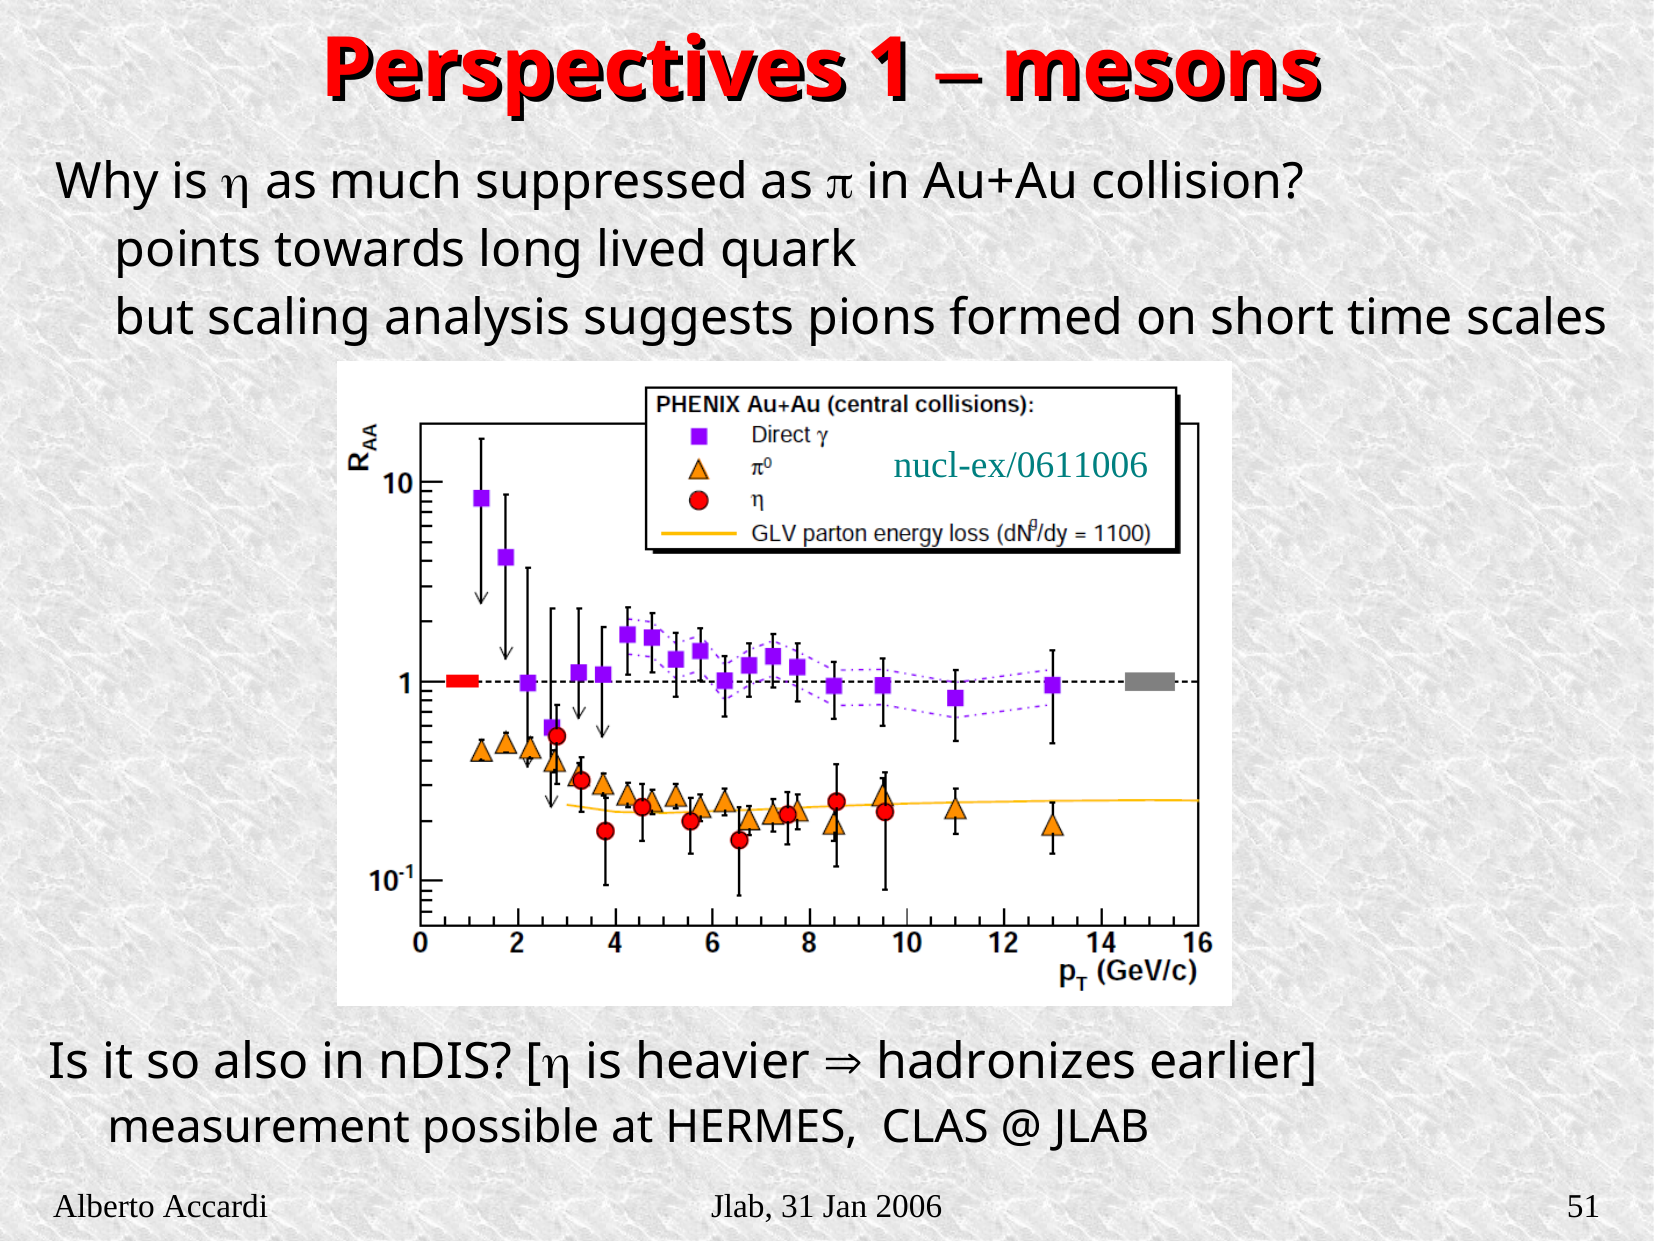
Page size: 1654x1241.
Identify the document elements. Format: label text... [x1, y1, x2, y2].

picture [0, 0, 1654, 1241]
text_box Perspectives 1 – mesons [0, 0, 1642, 155]
text_box Why is h as much suppressed as p in Au+Au collision? points towards long lived quark but scaling analysis suggests pions formed on short time scales [41, 137, 1625, 338]
text_box Is it so also in nDIS? [h is heavier  hadronizes earlier] measurement possible at HERMES, CLAS @ JLAB [33, 1017, 1617, 1154]
text_box nucl-ex/0611006 [878, 436, 1169, 497]
